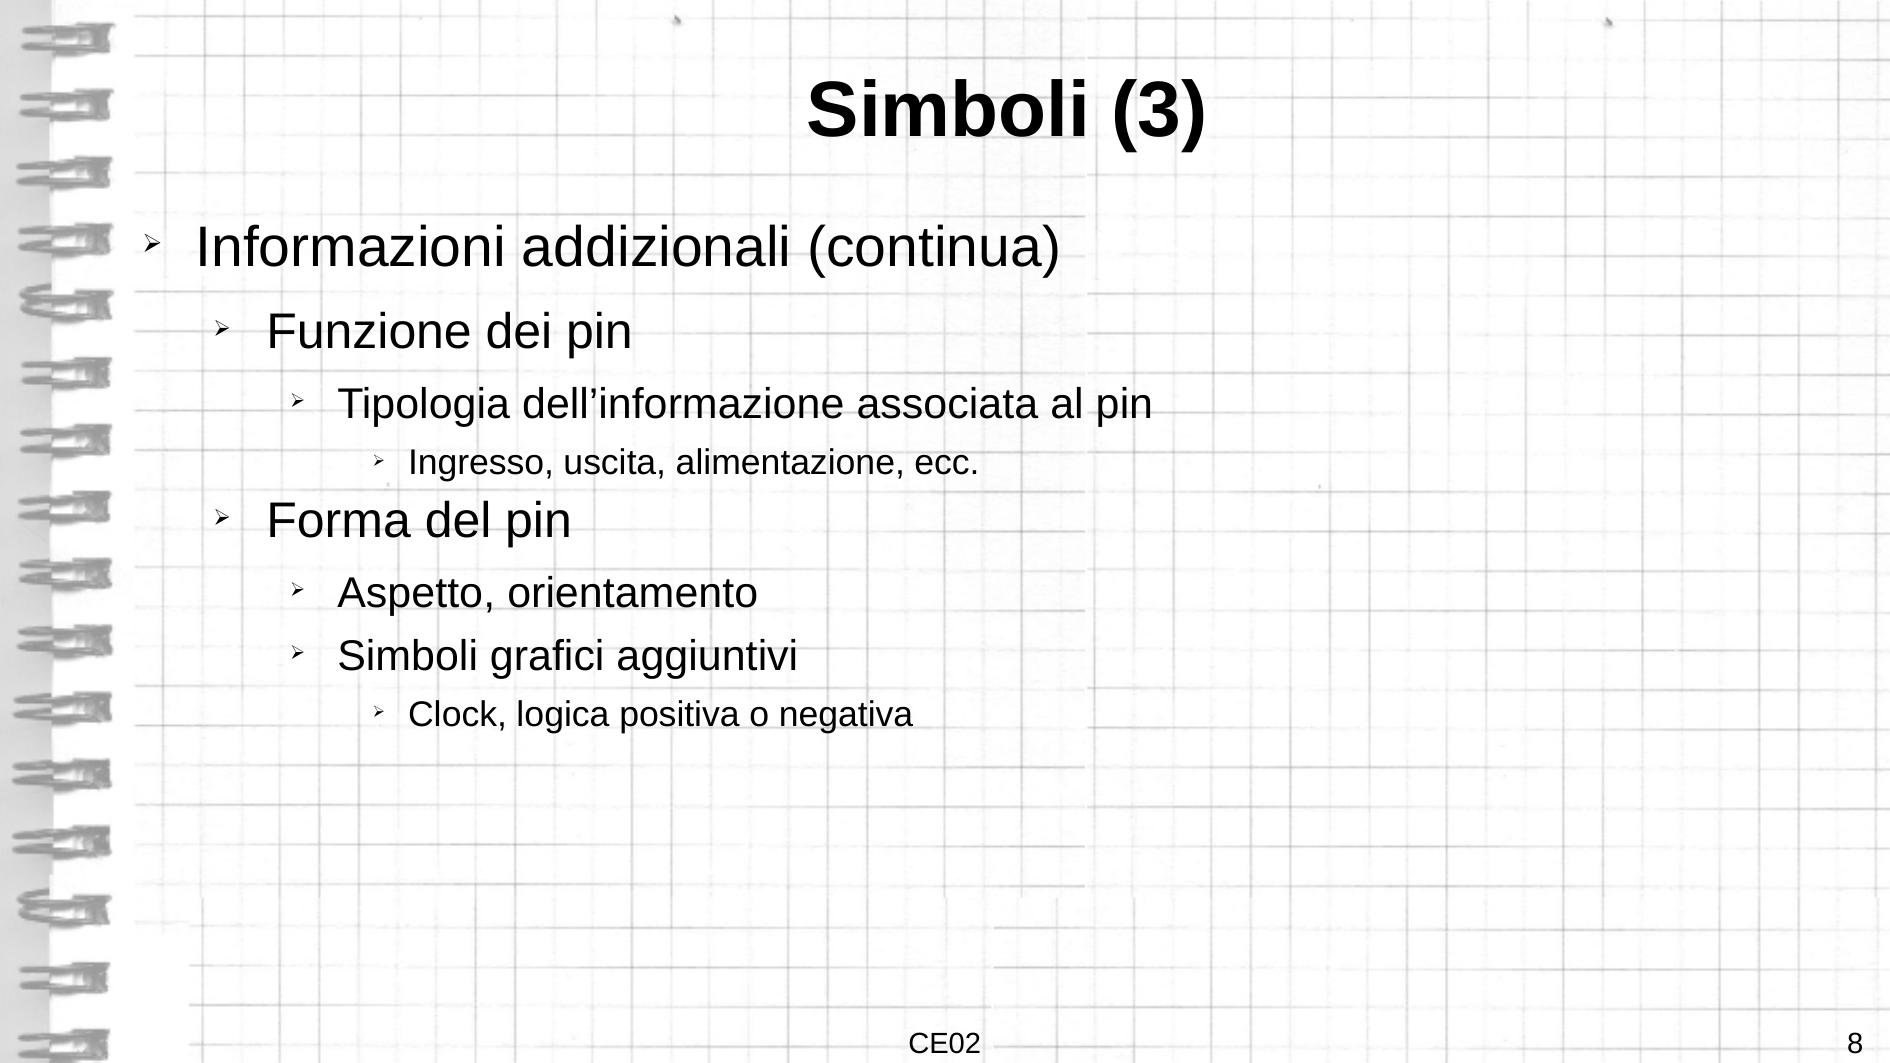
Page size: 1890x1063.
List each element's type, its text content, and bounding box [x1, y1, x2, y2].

title Simboli (3) [124, 20, 1890, 198]
picture [0, 0, 1890, 1063]
list Informazioni addizionali (continua) Funzione dei pin Tipologia dell’informazione associata al pin Ingresso, uscita, alimentazione, ecc. Forma del pin Aspetto, orientamento Simboli grafici aggiuntivi Clock, logica positiva o negativa [124, 214, 1890, 832]
